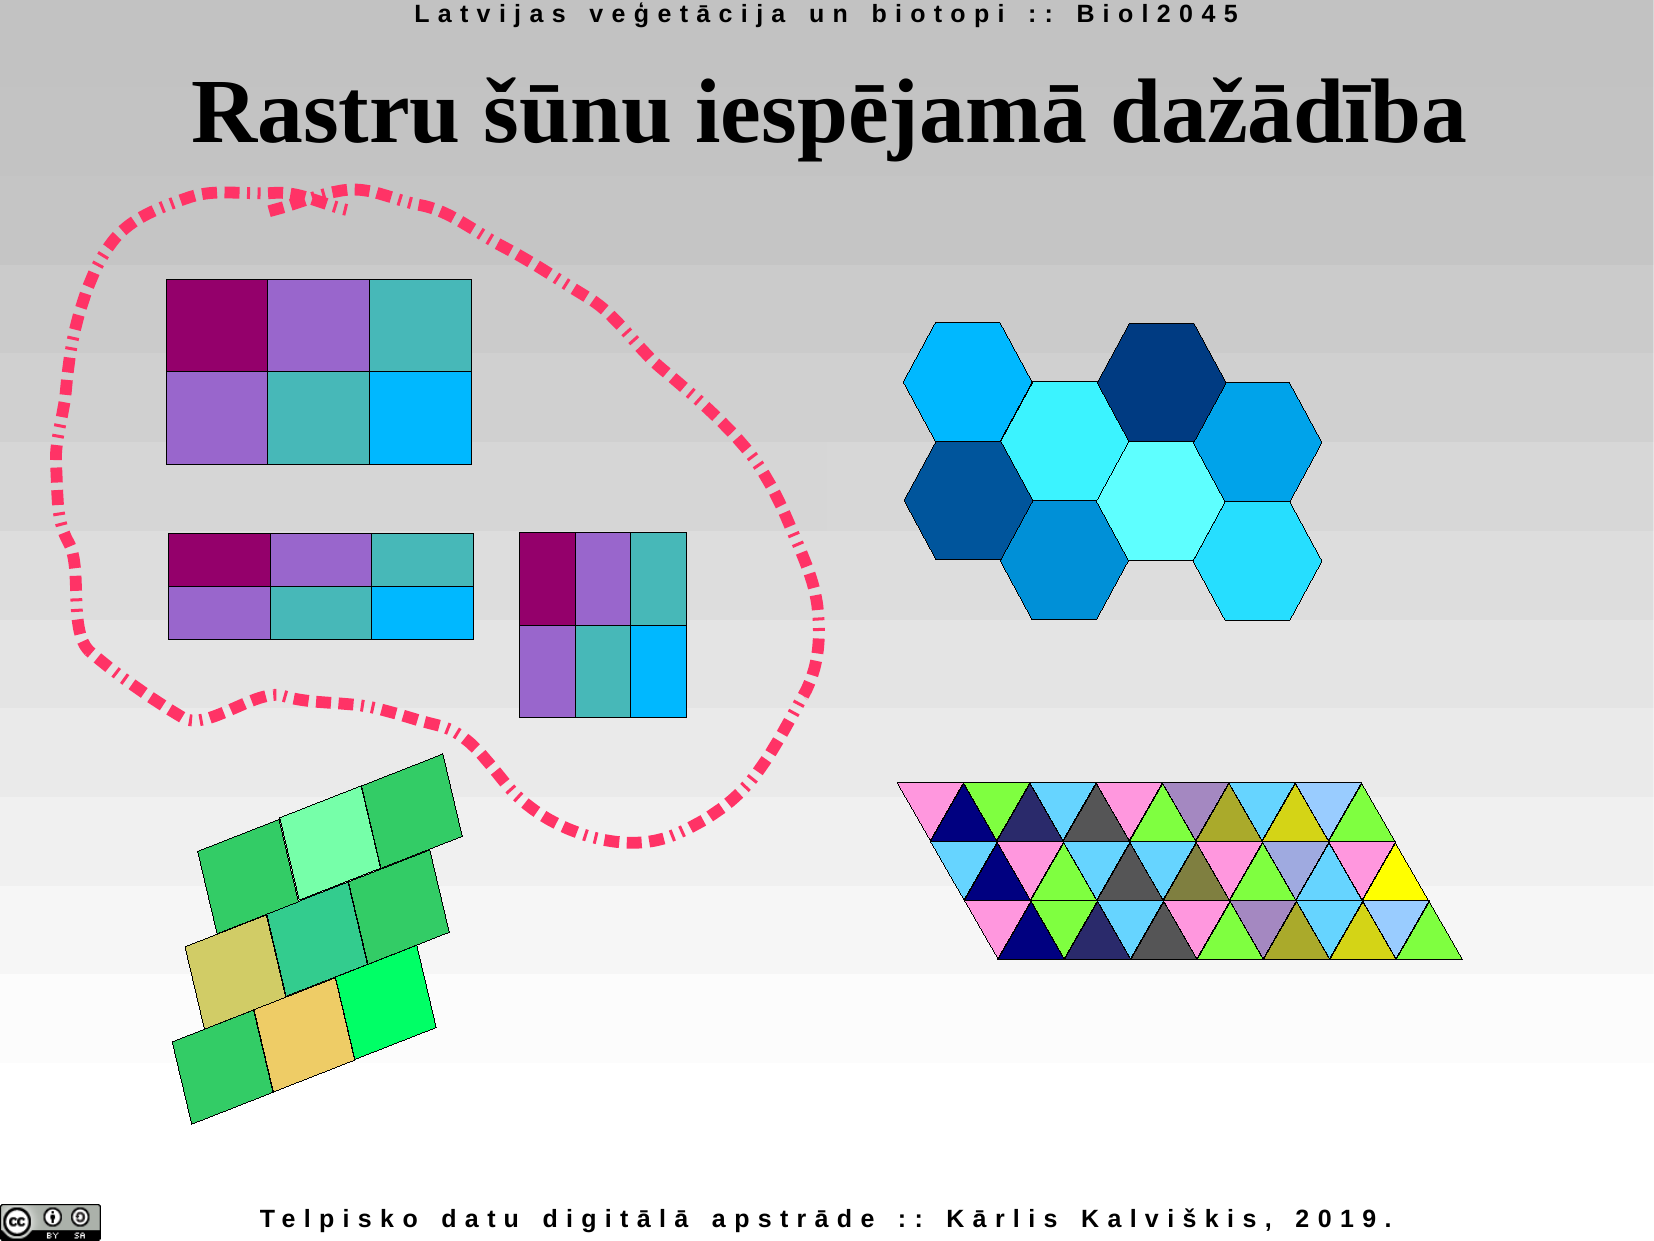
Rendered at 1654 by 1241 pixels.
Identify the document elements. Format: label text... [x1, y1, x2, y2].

picture [0, 0, 1654, 1241]
text_box [897, 782, 1463, 960]
text_box [166, 279, 472, 465]
text_box [903, 322, 1322, 621]
title Rastru šūnu iespējamā dažādība [34, 61, 1626, 296]
text_box [172, 753, 463, 1125]
text_box [519, 532, 687, 718]
text_box [168, 533, 474, 640]
